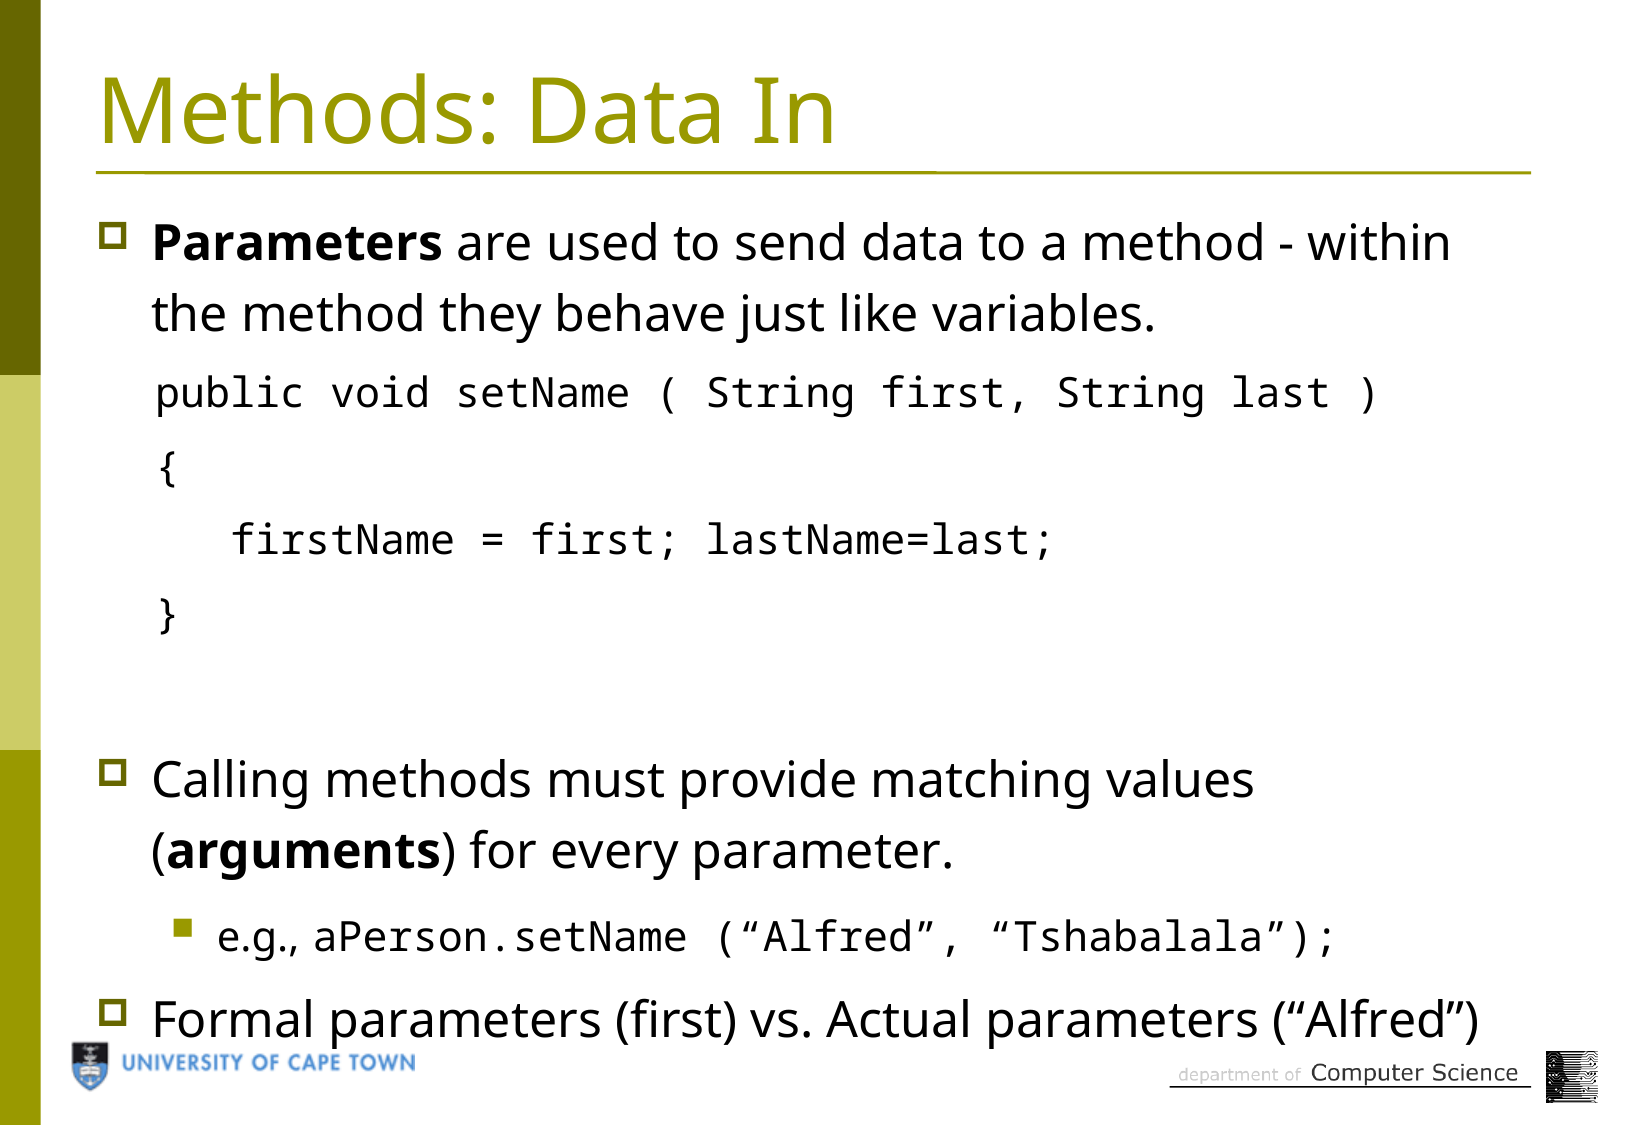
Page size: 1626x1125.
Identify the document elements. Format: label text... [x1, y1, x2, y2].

picture [1169, 1043, 1532, 1091]
picture [281, 1024, 294, 1034]
picture [337, 1024, 351, 1034]
picture [183, 1024, 199, 1034]
title Methods: Data In [81, 14, 1543, 172]
picture [366, 1024, 379, 1034]
picture [1546, 1051, 1598, 1103]
picture [61, 1024, 415, 1103]
list Parameters are used to send data to a method - within the method they behave just like variables. public void setName ( String first, String last ) { firstName = first; lastName=last; } Calling methods must provide matching values (arguments) for every parameter. e.g., aPerson.setName (“Alfred”, “Tshabalala”); Formal parameters (first) vs. Actual parameters (“Alfred”) [81, 196, 1543, 1021]
